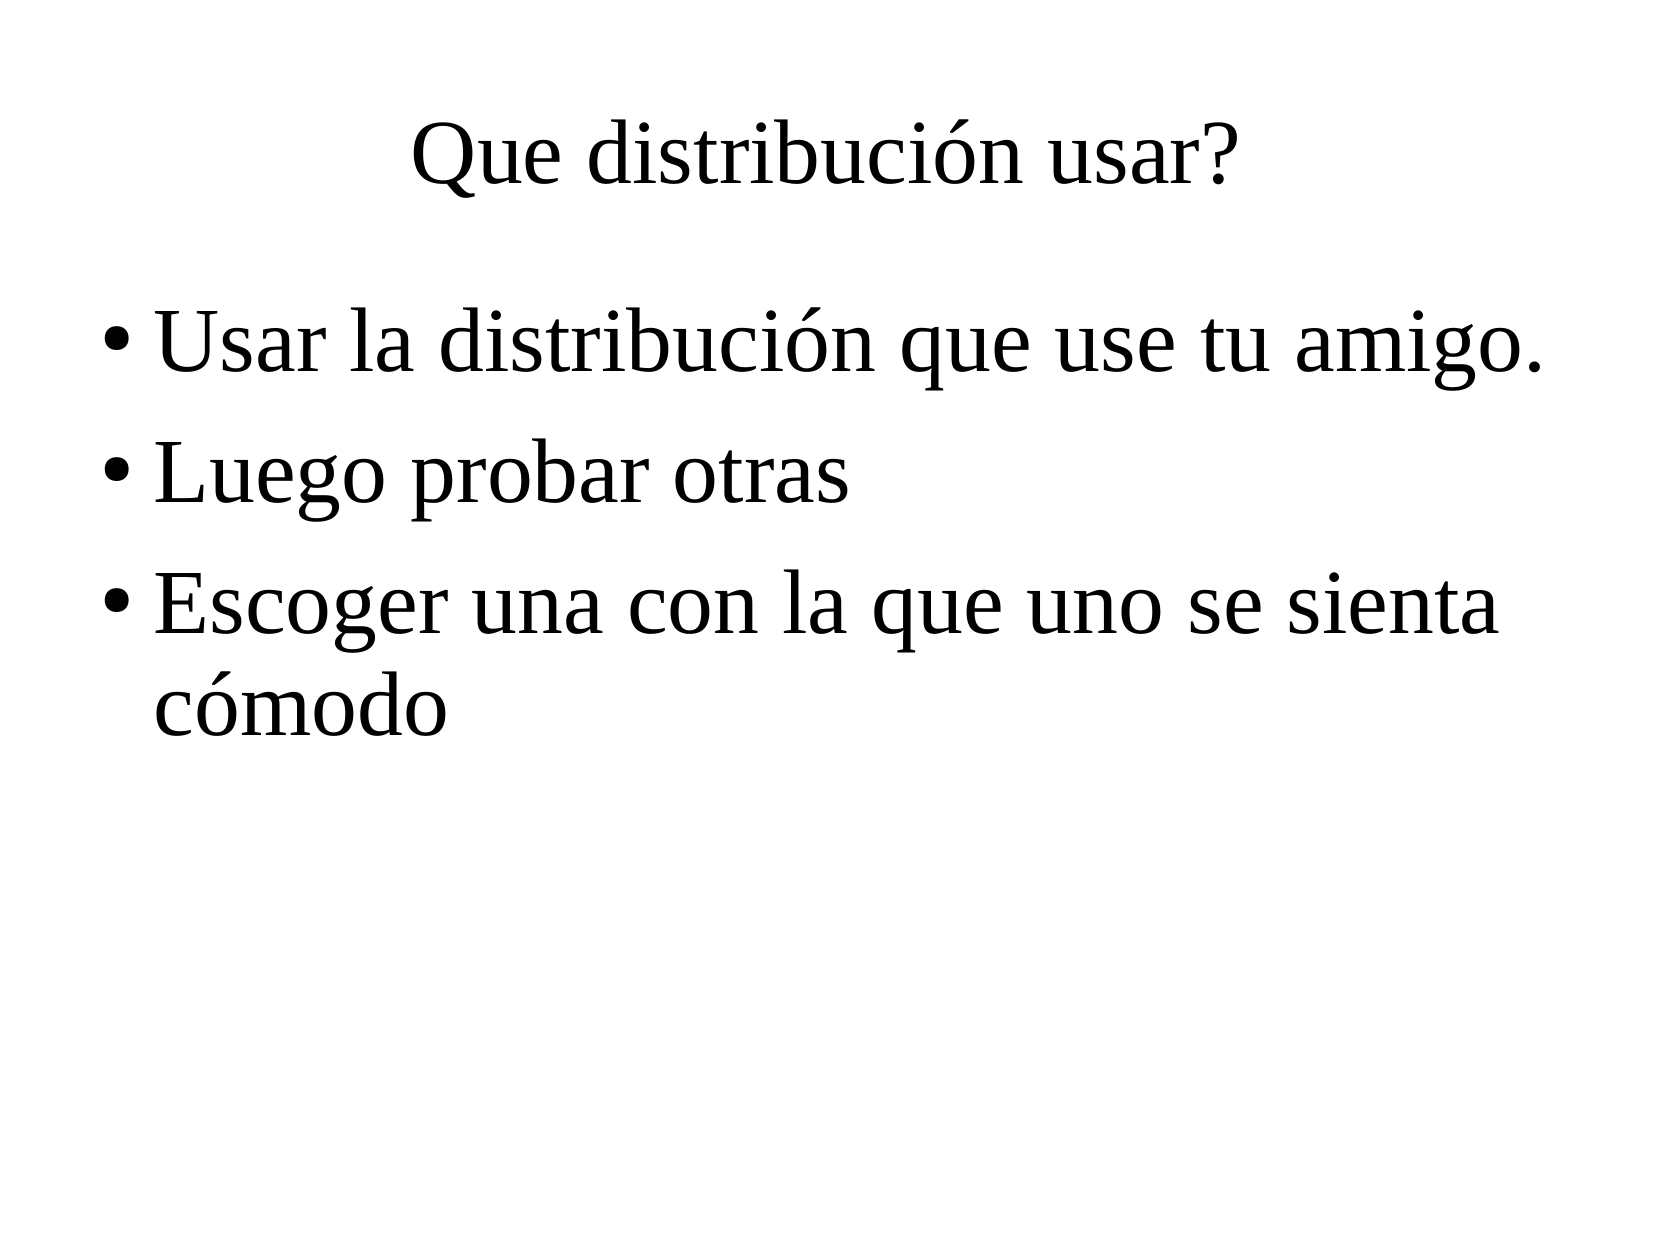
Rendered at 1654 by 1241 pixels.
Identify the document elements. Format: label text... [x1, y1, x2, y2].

list Usar la distribución que use tu amigo. Luego probar otras Escoger una con la que uno se sienta cómodo [82, 290, 1571, 1109]
title Que distribución usar? [82, 49, 1571, 257]
